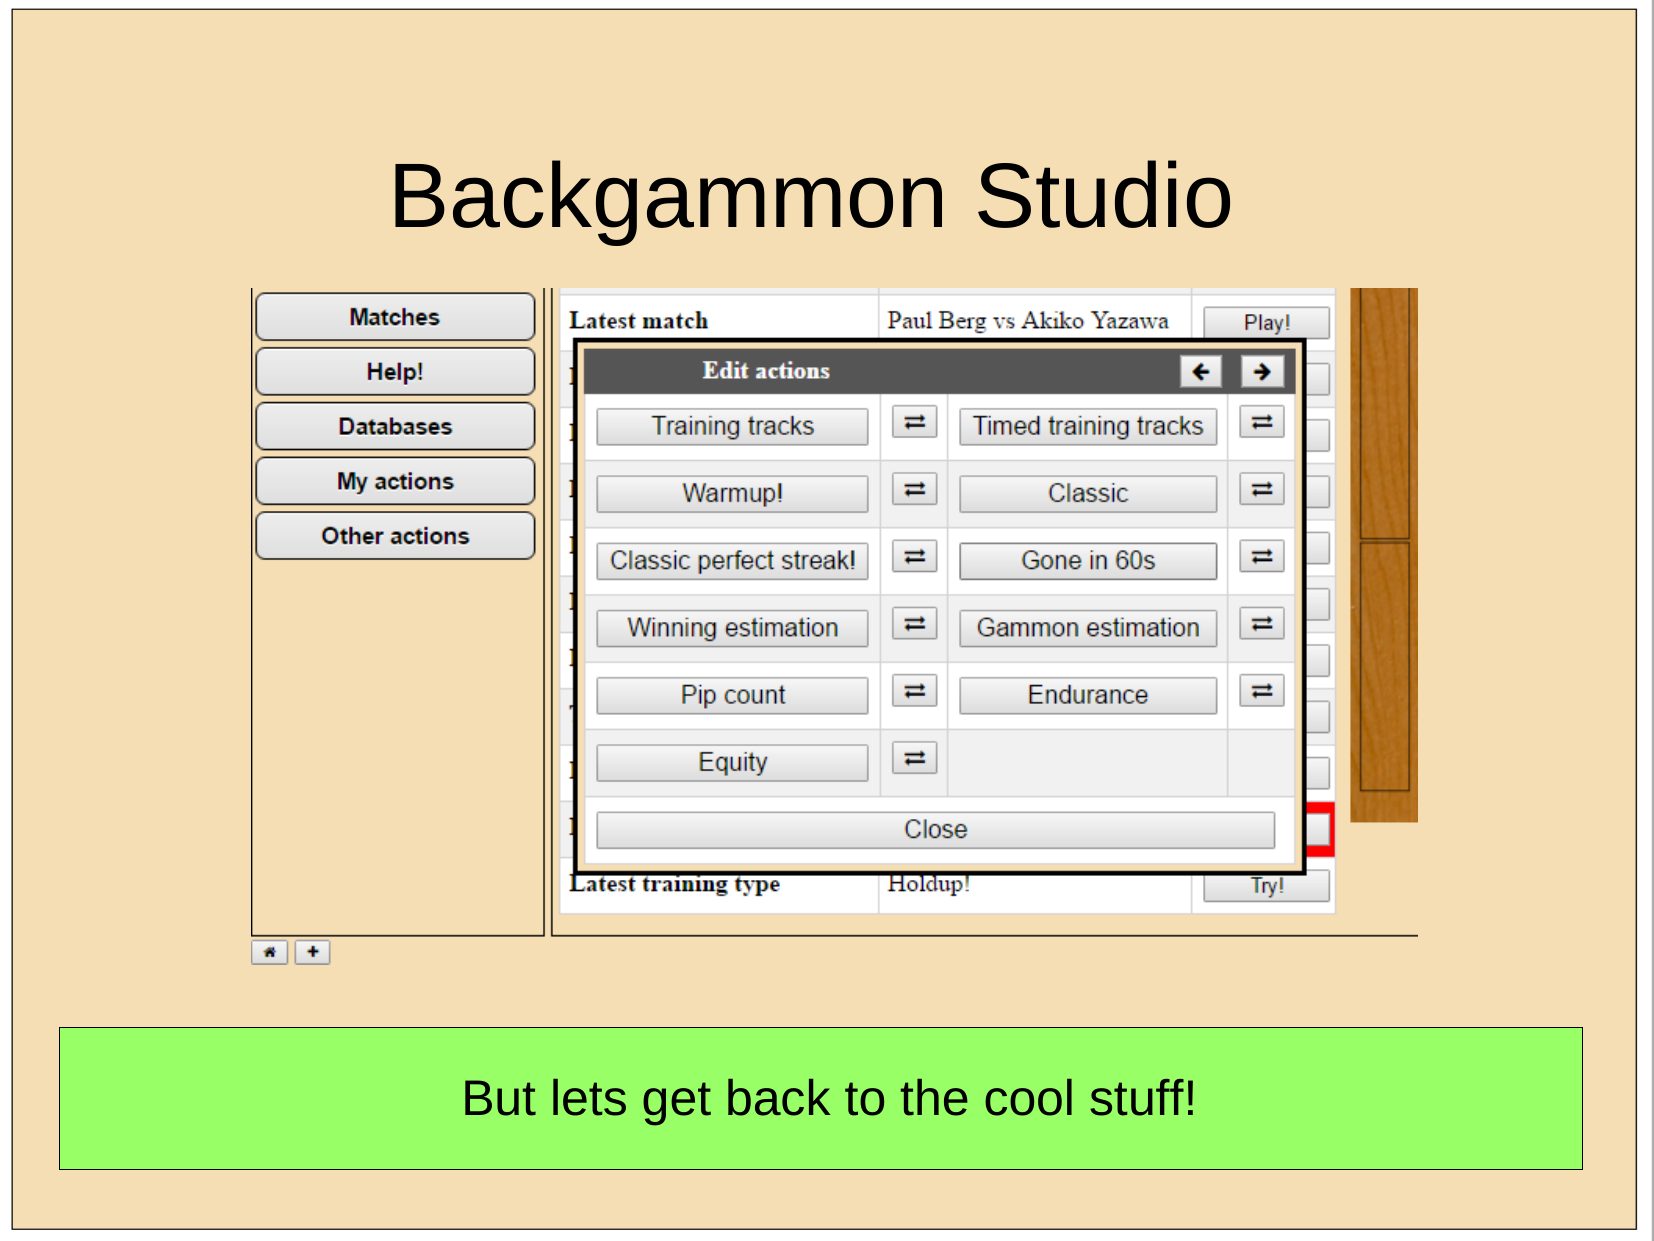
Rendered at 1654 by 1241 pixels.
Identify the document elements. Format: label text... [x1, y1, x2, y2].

title Backgammon Studio [118, 112, 1506, 281]
text_box But lets get back to the cool stuff! [59, 1027, 1583, 1170]
picture [0, 0, 1654, 1241]
